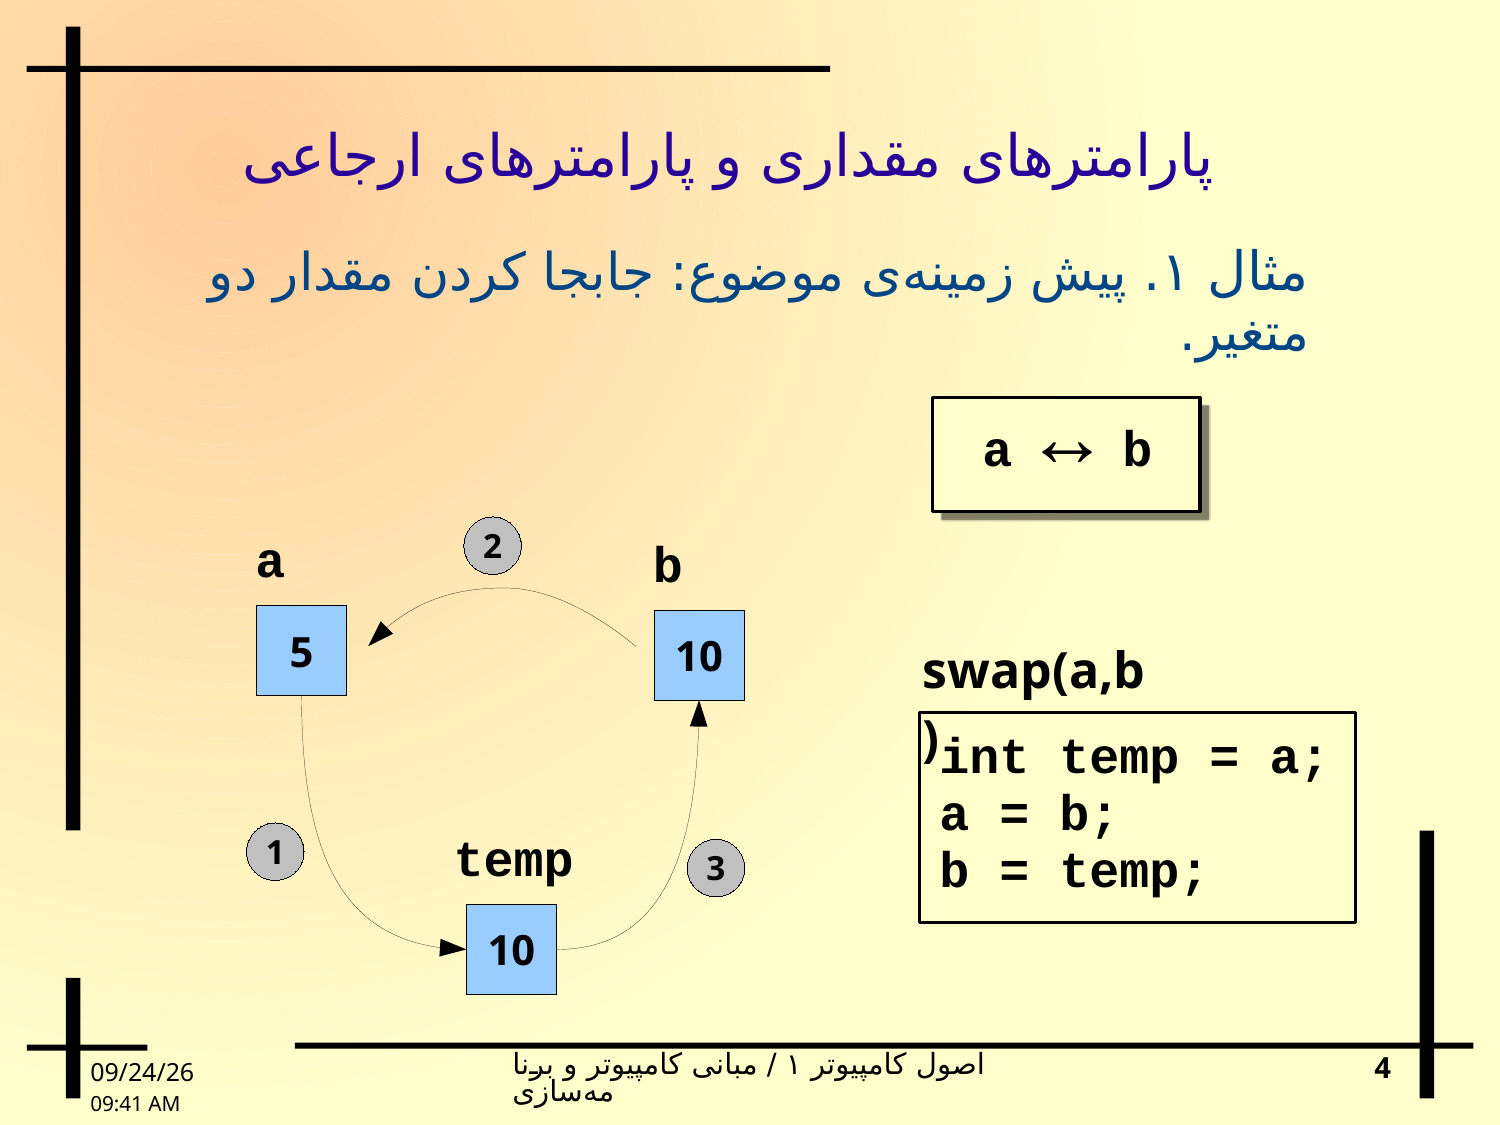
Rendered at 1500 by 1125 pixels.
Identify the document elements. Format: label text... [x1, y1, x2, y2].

text_box 5 [256, 605, 347, 696]
text_box 10 [466, 904, 557, 995]
text_box a [240, 528, 316, 601]
text_box 2 [463, 516, 522, 575]
text_box b [638, 532, 714, 605]
title پارامترهای مقداری و پارامترهای ارجاعی [113, 96, 1344, 217]
text_box 1 [246, 822, 305, 881]
text_box swap(a,b) [907, 627, 1171, 701]
text_box 3 [687, 839, 745, 897]
list a ↔ b [932, 397, 1201, 512]
text_box 10 [654, 610, 745, 701]
text_box temp [438, 827, 603, 899]
list int temp = a; a = b; b = temp; [919, 712, 1356, 923]
list مثال ۱. پیش زمینه‌ی موضوع: جابجا کردن مقدار دو متغیر. [112, 239, 1362, 338]
